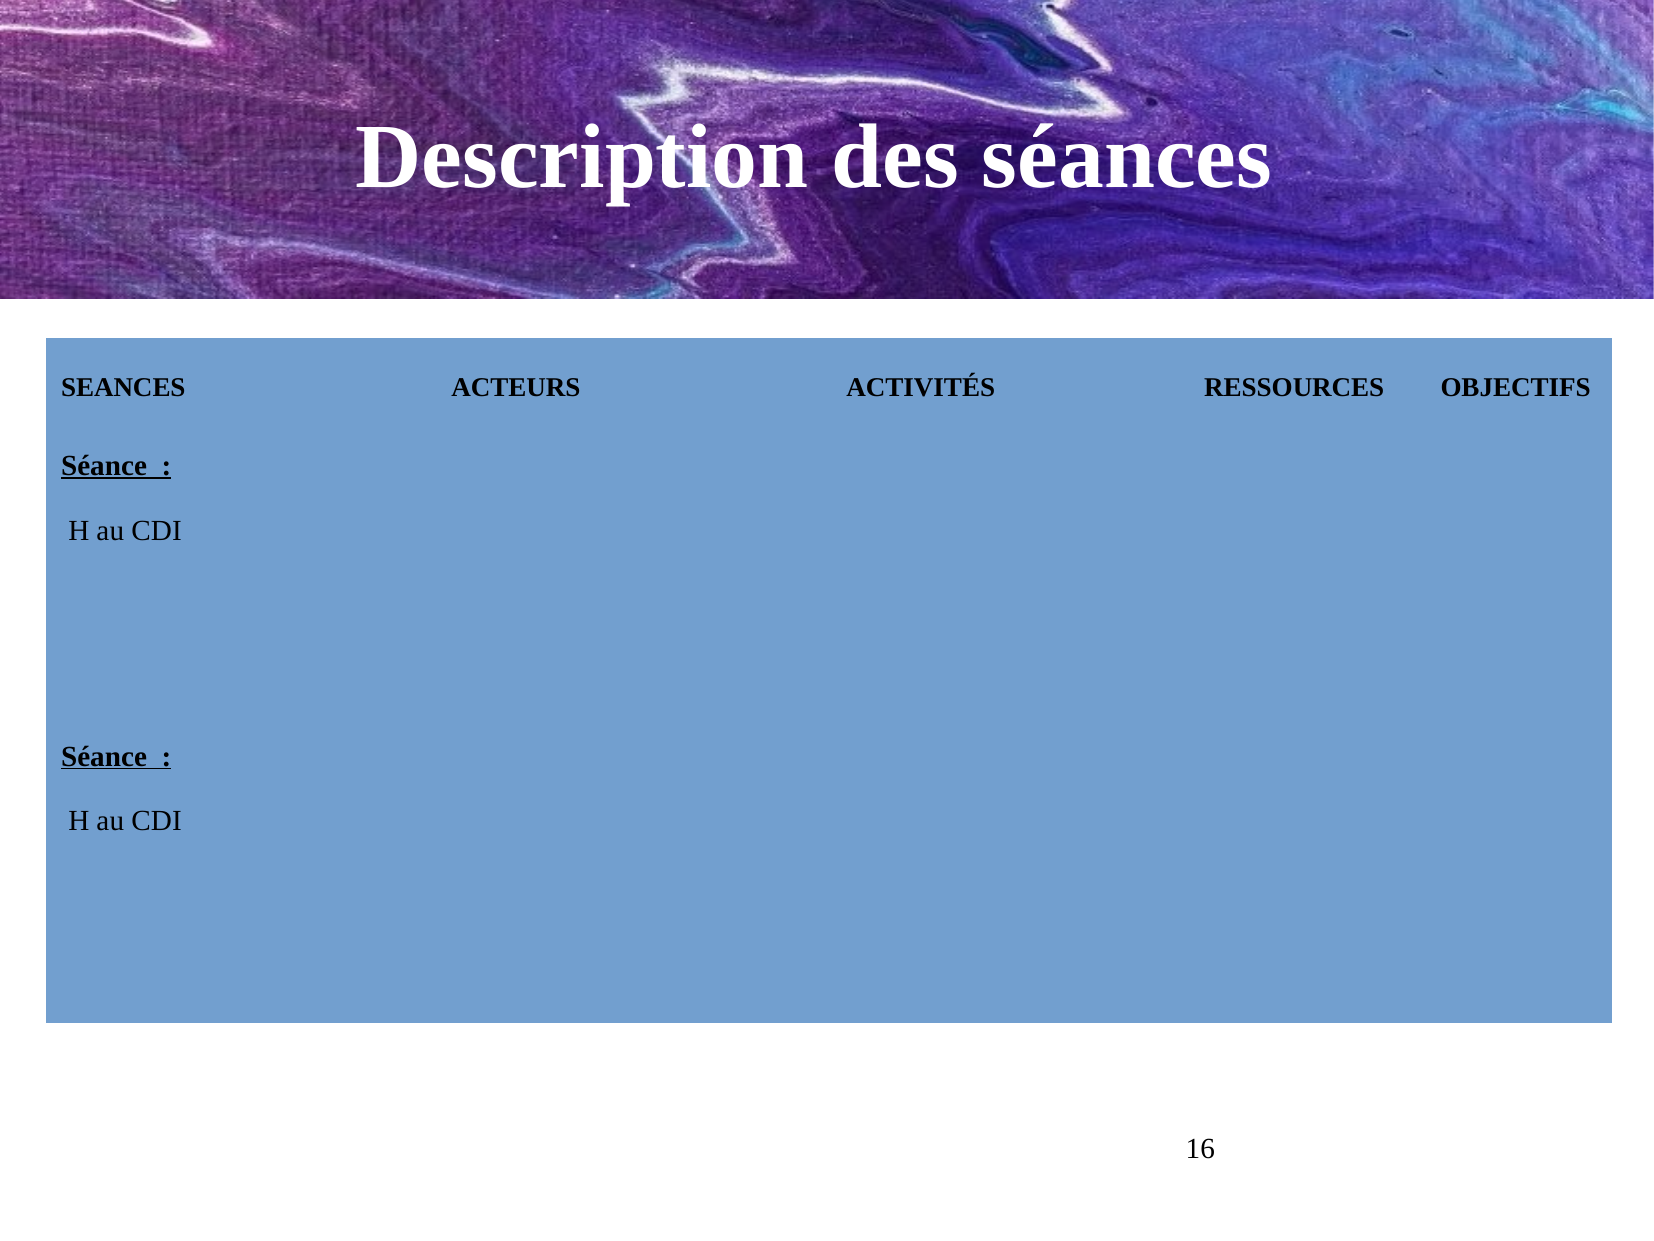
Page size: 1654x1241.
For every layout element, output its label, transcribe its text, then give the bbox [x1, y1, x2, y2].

table_header SEANCES [46, 338, 359, 442]
table_cell Séance : H au CDI [46, 733, 359, 1023]
table_cell [672, 442, 1169, 733]
table_cell [1419, 733, 1612, 1023]
table_header OBJECTIFS [1419, 338, 1612, 442]
table_cell [672, 733, 1169, 1023]
table_header ACTEURS [359, 338, 672, 442]
table_cell [1169, 442, 1419, 733]
table_cell Séance : H au CDI [46, 442, 359, 733]
table_cell [359, 733, 672, 1023]
table_cell [1169, 733, 1419, 1023]
title Description des séances [70, 47, 1559, 255]
table_cell [1419, 442, 1612, 733]
text_box [1185, 1129, 1571, 1216]
picture [0, 0, 1654, 299]
table_header ACTIVITÉS [672, 338, 1169, 442]
table_cell [359, 442, 672, 733]
table_header RESSOURCES [1169, 338, 1419, 442]
